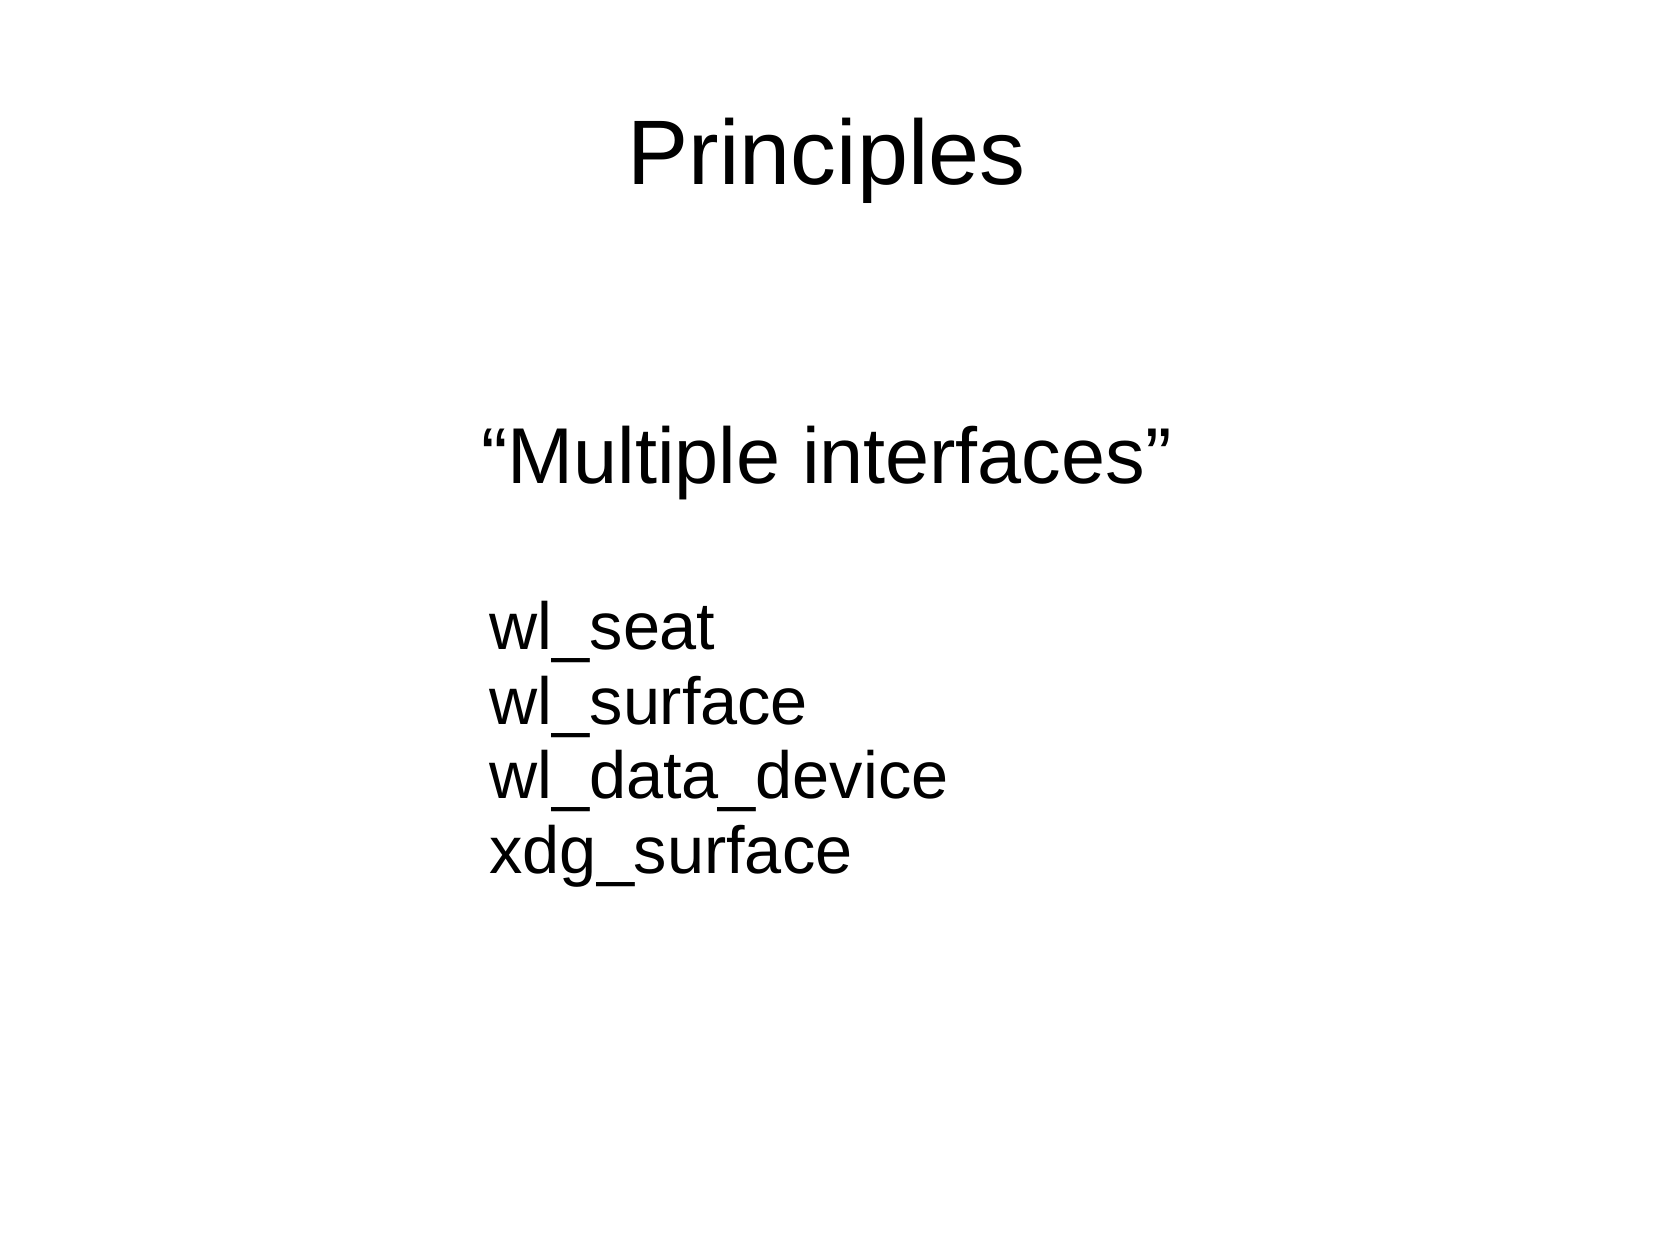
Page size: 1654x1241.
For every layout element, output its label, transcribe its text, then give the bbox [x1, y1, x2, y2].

subtitle “Multiple interfaces” wl_seat wl_surface wl_data_device xdg_surface [82, 290, 1571, 1010]
title Principles [82, 49, 1571, 257]
